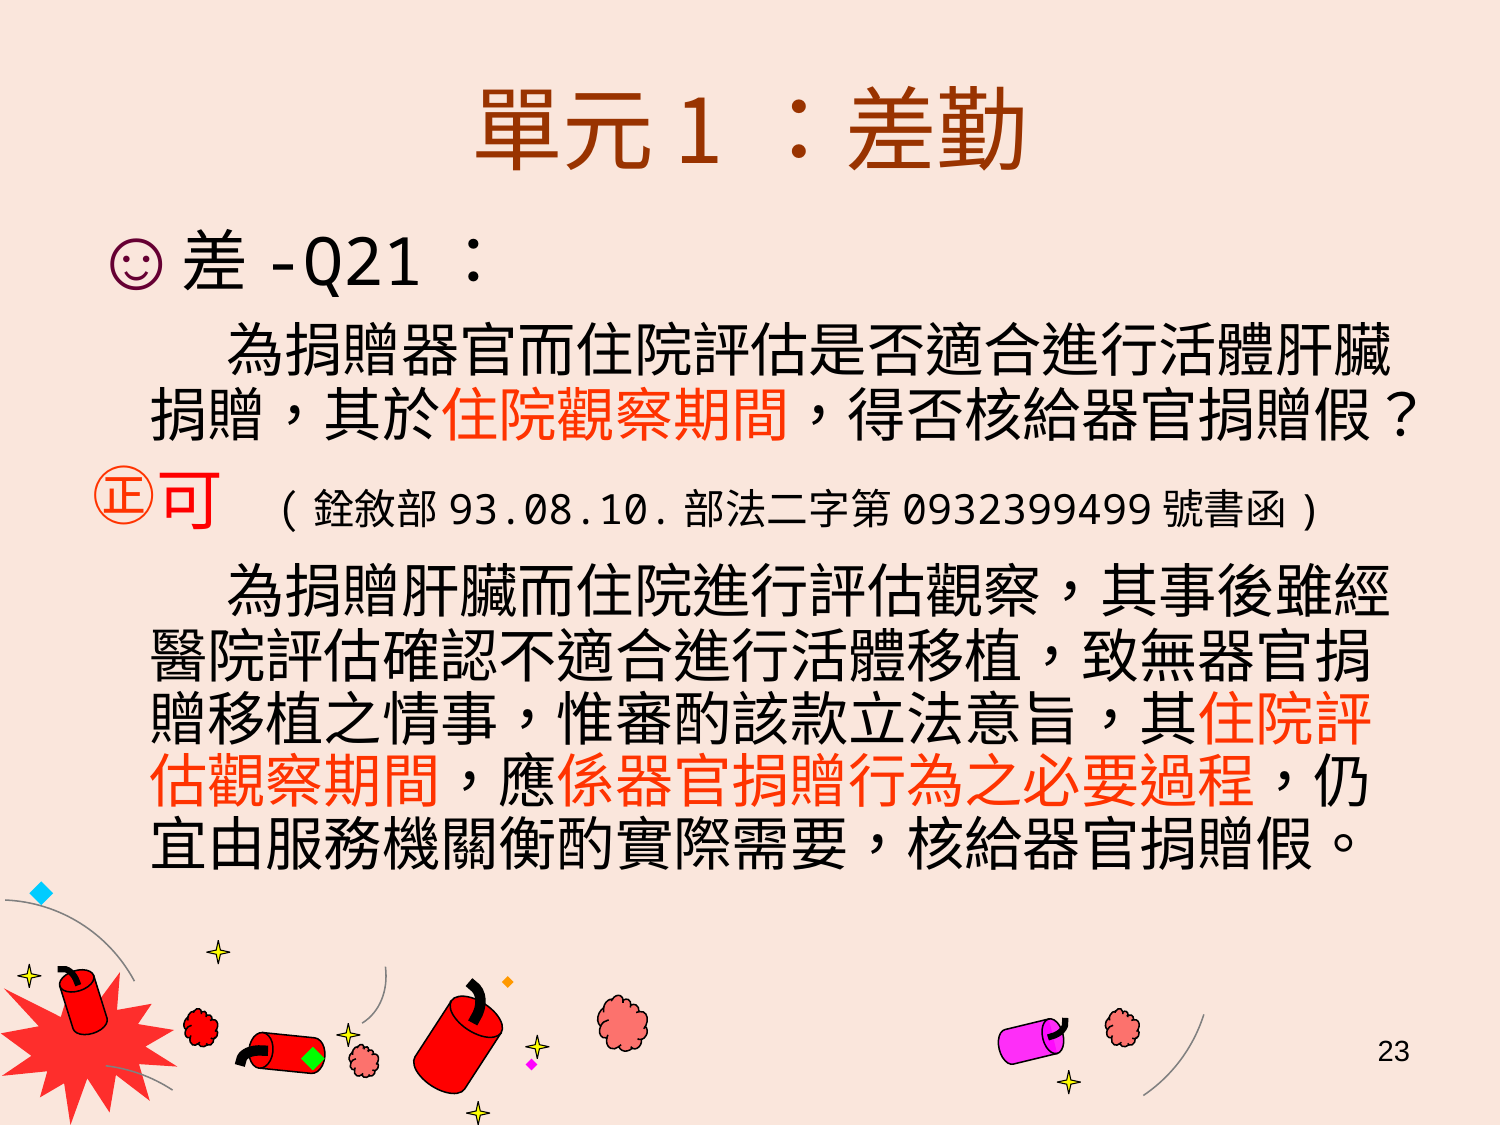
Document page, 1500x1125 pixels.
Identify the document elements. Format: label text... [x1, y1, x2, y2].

title 單元1：差勤 [75, 45, 1426, 209]
list 差-Q21： 為捐贈器官而住院評估是否適合進行活體肝臟捐贈，其於住院觀察期間，得否核給器官捐贈假？ 可 (銓敘部93.08.10.部法二字第0932399499號書函) 為捐贈肝臟而住院進行評估觀察，其事後雖經醫院評估確認不適合進行活體移植，致無器官捐贈移植之情事，惟審酌該款立法意旨，其住院評估觀察期間，應係器官捐贈行為之必要過程，仍宜由服務機關衡酌實際需要，核給器官捐贈假。 [75, 220, 1426, 977]
text_box <number> [1074, 1024, 1426, 1103]
